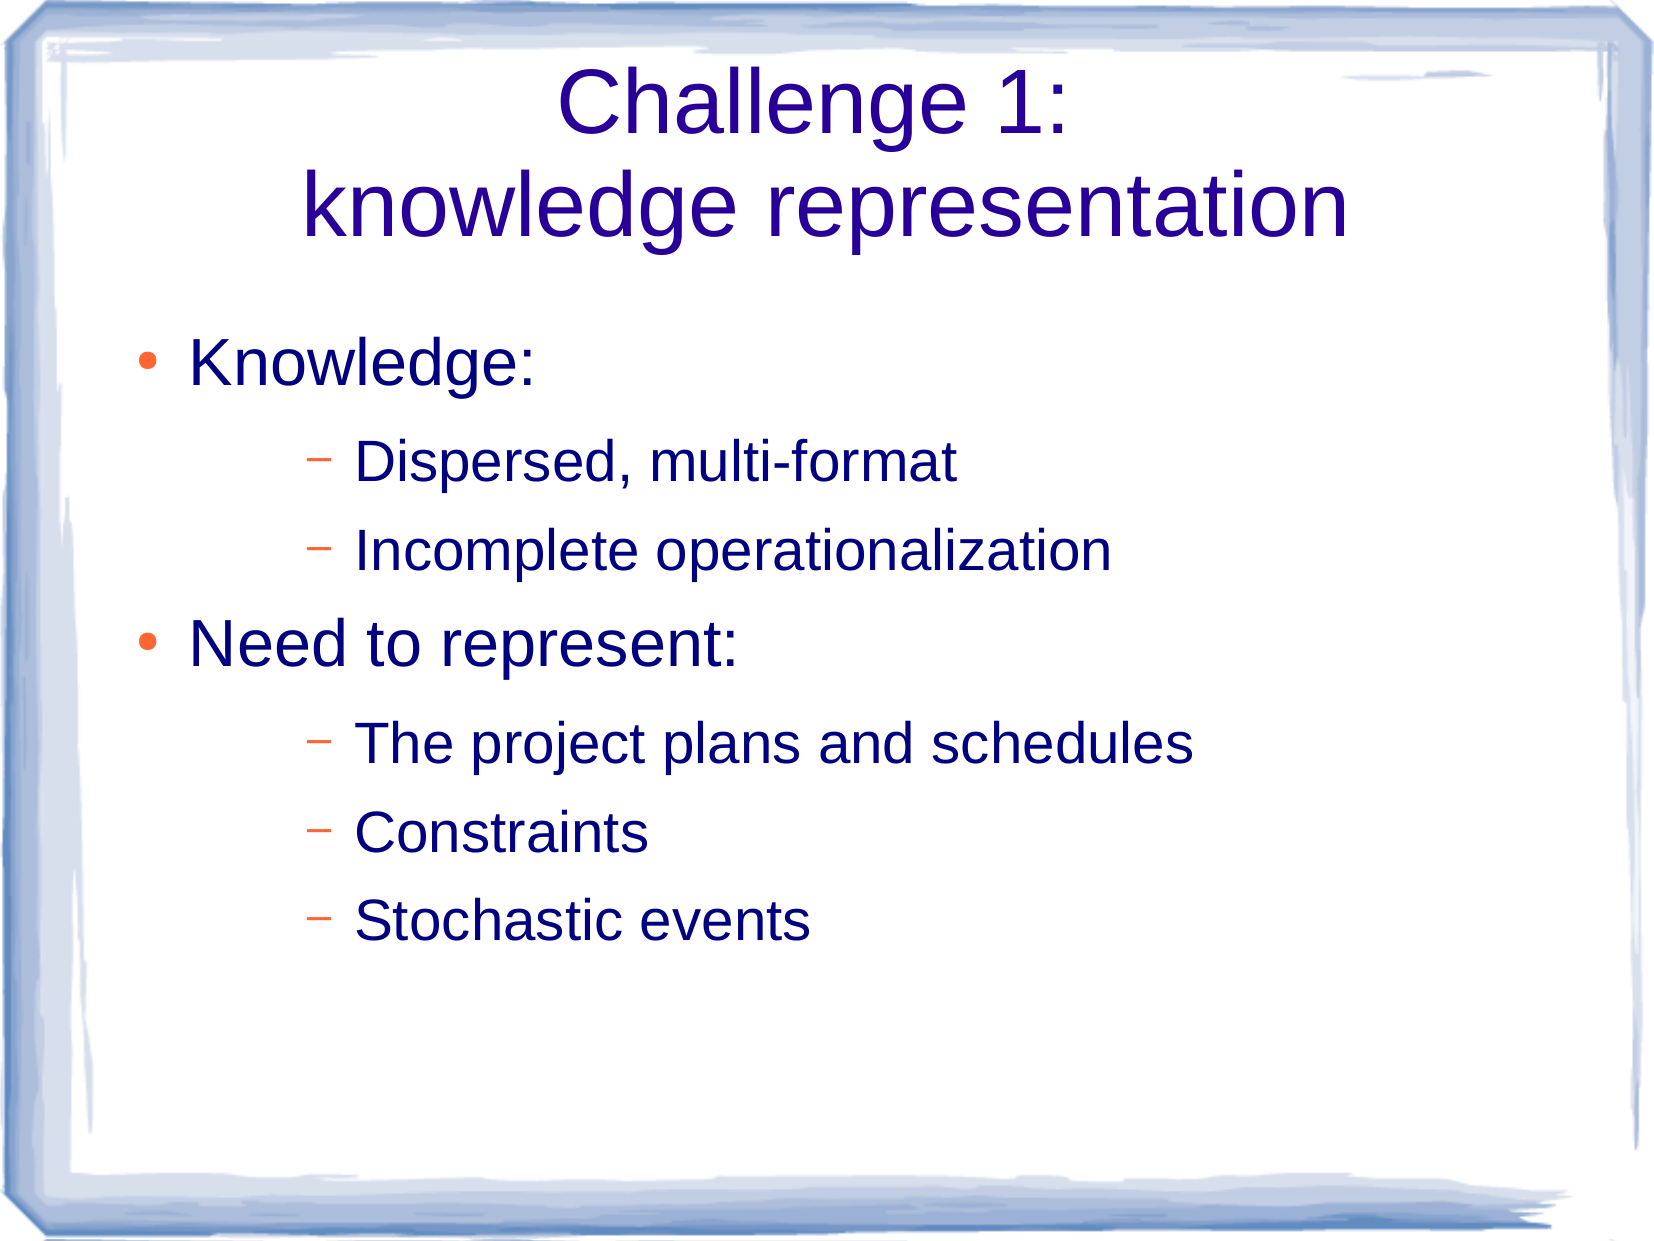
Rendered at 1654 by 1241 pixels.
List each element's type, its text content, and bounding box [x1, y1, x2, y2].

picture [0, 0, 1654, 1241]
title Challenge 1: knowledge representation [82, 50, 1571, 256]
list Knowledge: Dispersed, multi-format Incomplete operationalization Need to represent: The project plans and schedules Constraints Stochastic events [118, 324, 1571, 990]
